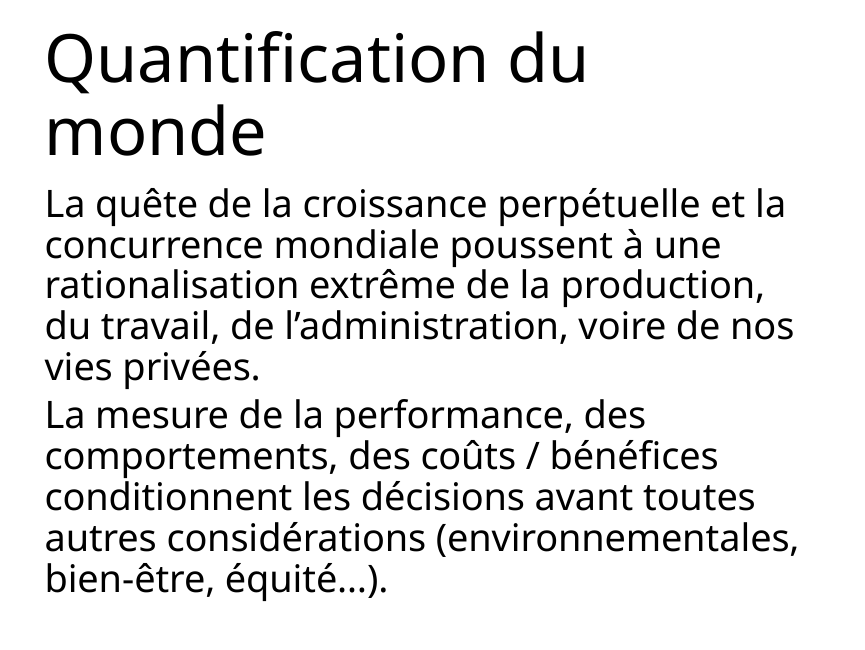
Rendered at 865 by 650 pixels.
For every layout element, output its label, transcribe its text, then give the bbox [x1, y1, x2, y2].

title Quantification du monde [29, 34, 827, 161]
subtitle La quête de la croissance perpétuelle et la concurrence mondiale poussent à une rationalisation extrême de la production, du travail, de l’administration, voire de nos vies privées. La mesure de la performance, des comportements, des coûts / bénéfices conditionnent les décisions avant toutes autres considérations (environnementales, bien-être, équité…). [29, 177, 827, 621]
